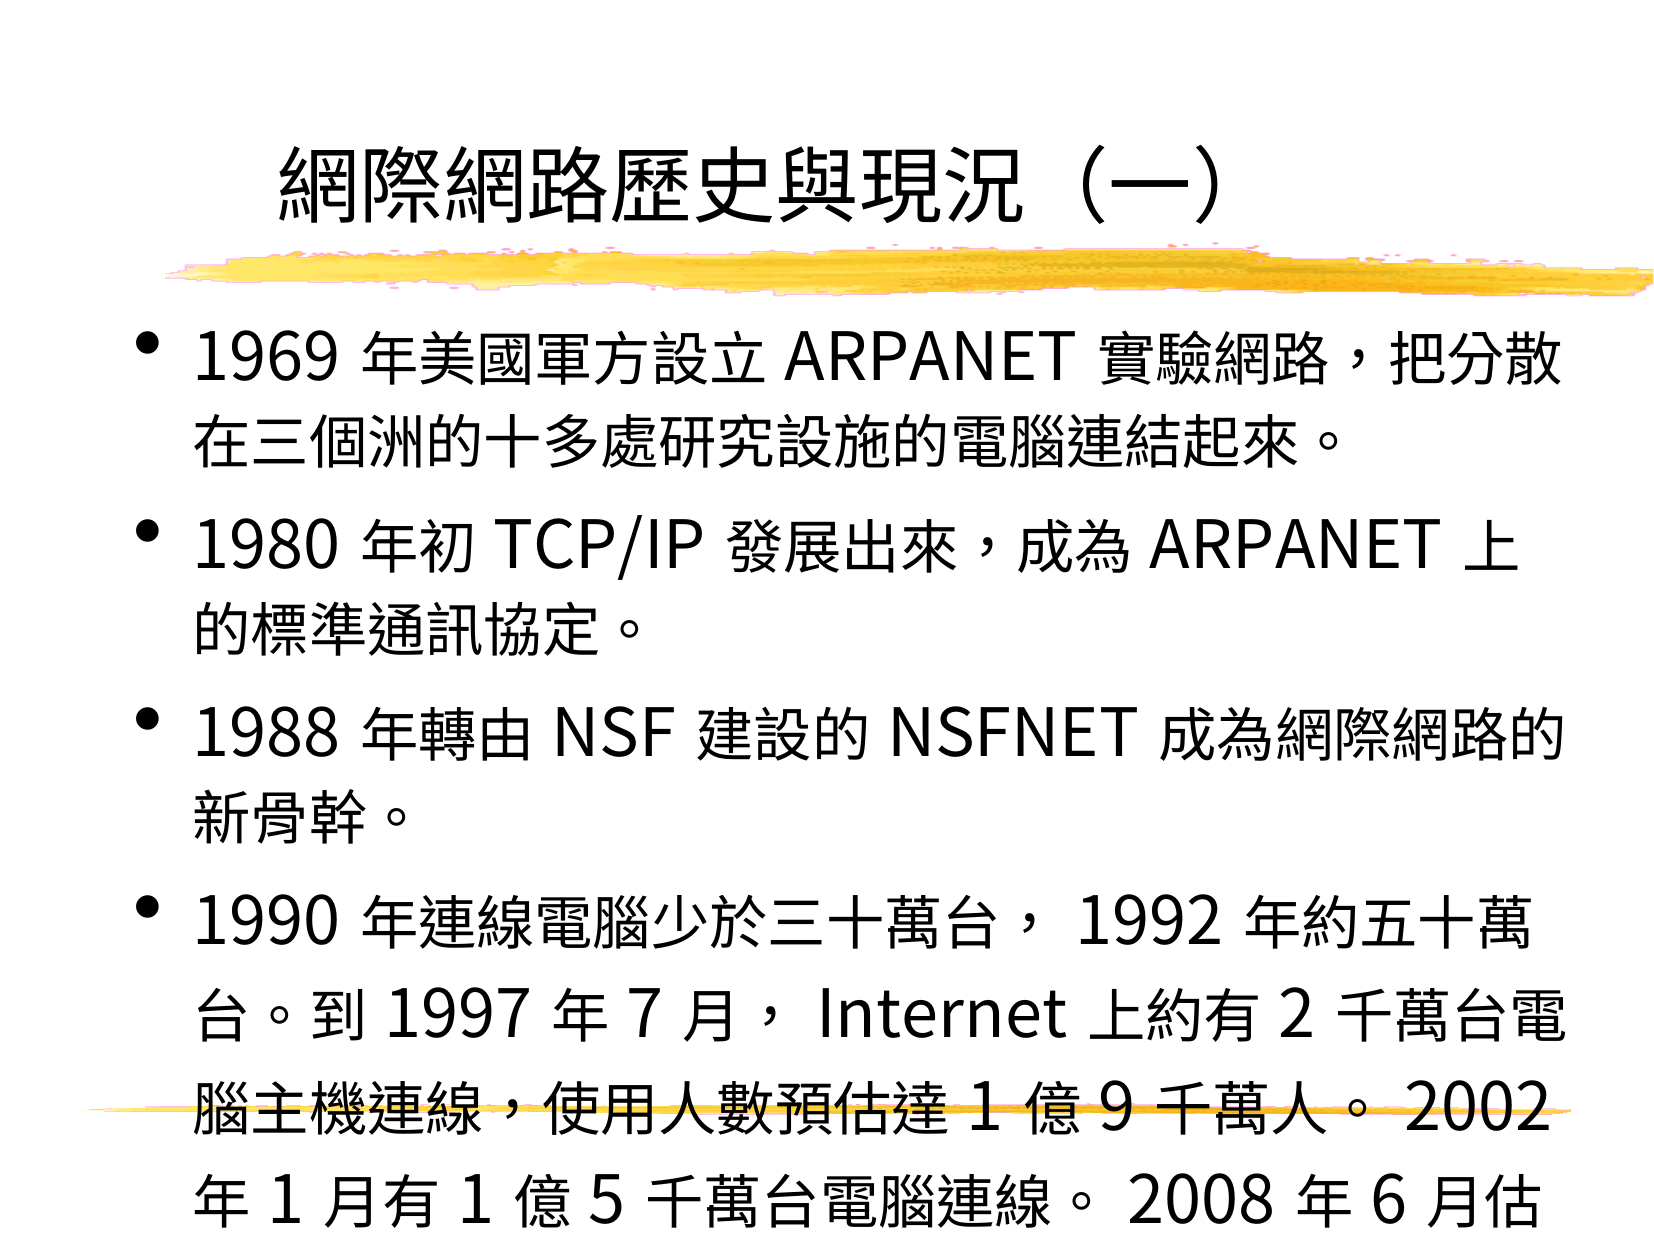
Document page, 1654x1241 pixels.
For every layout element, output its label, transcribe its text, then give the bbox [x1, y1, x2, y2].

picture [165, 237, 1654, 308]
title 網際網路歷史與現況（一） [73, 25, 1479, 249]
list 1969年美國軍方設立ARPANET實驗網路，把分散在三個洲的十多處研究設施的電腦連結起來。 1980年初TCP/IP發展出來，成為ARPANET上的標準通訊協定。 1988年轉由NSF建設的NSFNET成為網際網路的新骨幹。 1990年連線電腦少於三十萬台，1992年約五十萬台。到1997年7月，Internet上約有2千萬台電腦主機連線，使用人數預估達1億9千萬人。2002年1月有1億5千萬台電腦連線。2008年6月估計有14.6億人上網。 [121, 297, 1591, 1241]
picture [82, 1102, 121, 1117]
